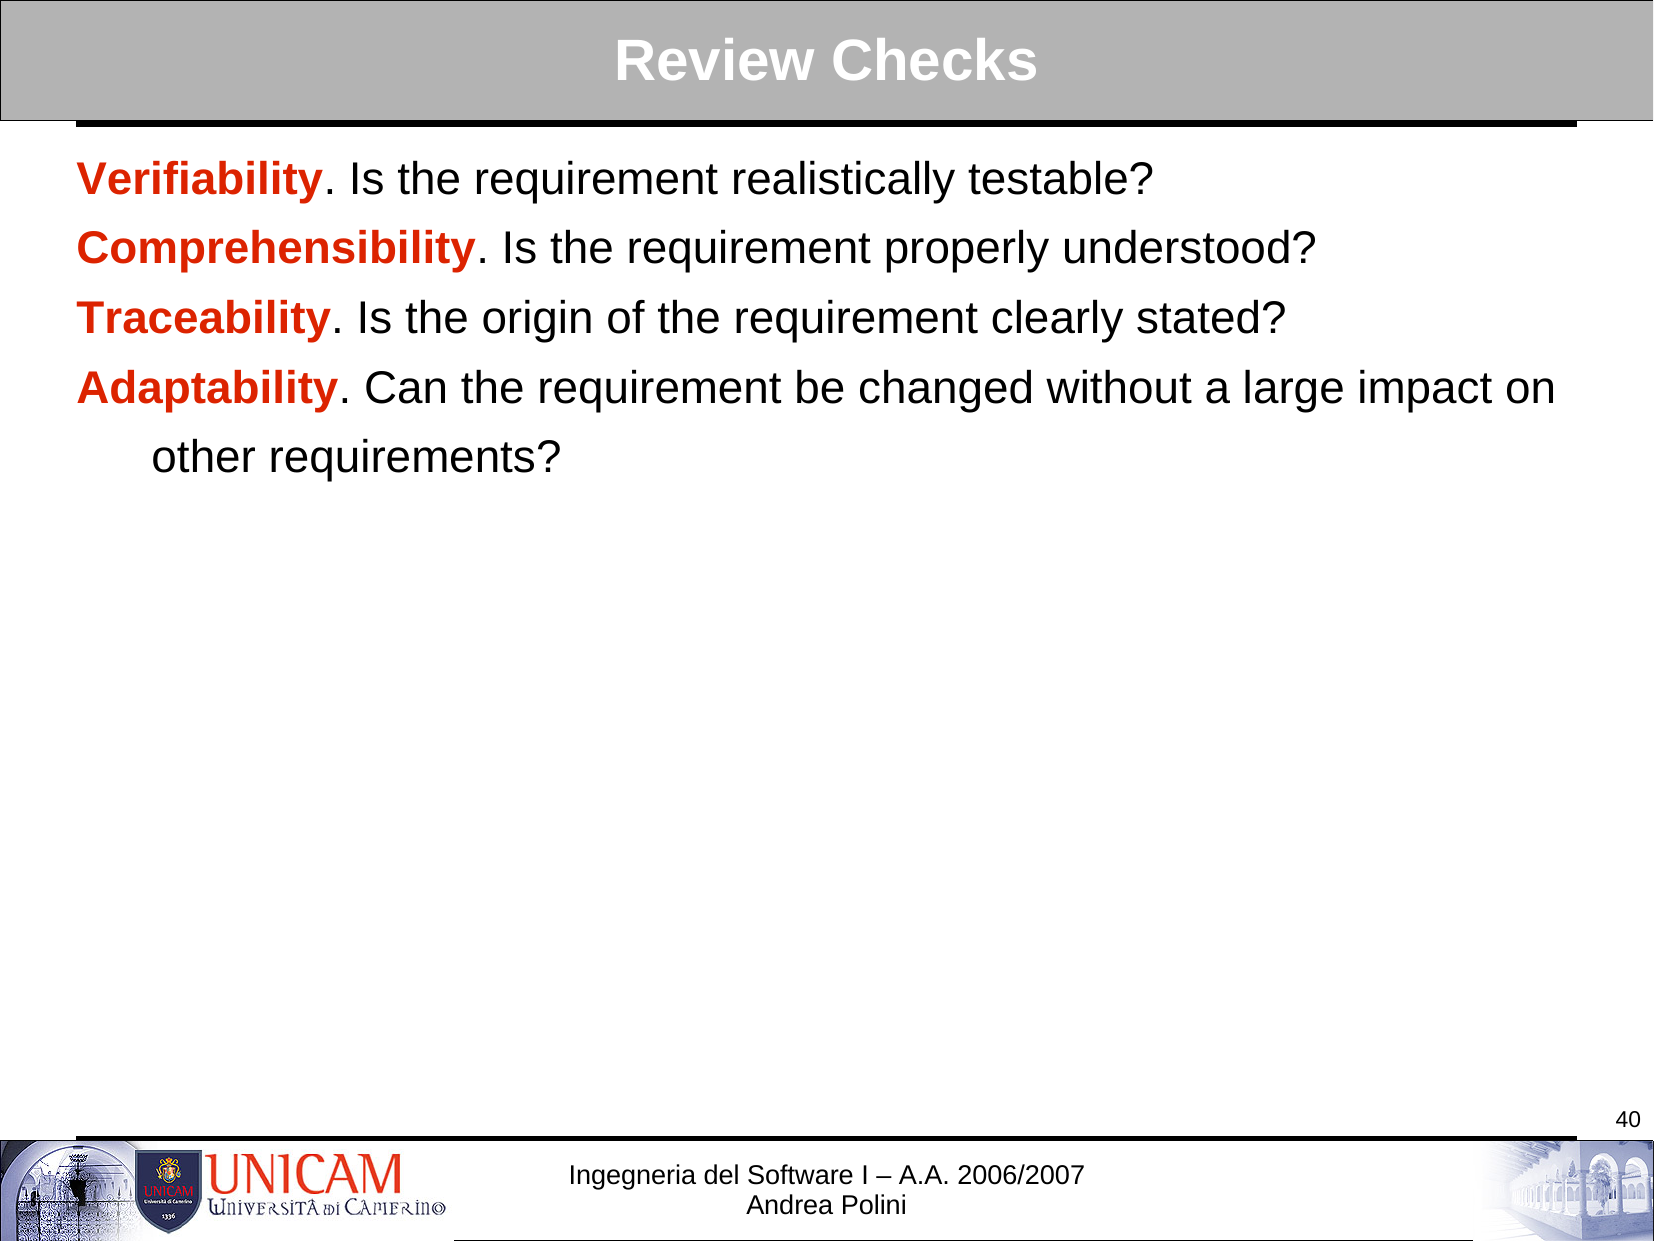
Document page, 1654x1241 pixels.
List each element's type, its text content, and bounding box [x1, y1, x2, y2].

picture [0, 1141, 454, 1241]
list Verifiability. Is the requirement realistically testable? Comprehensibility. Is the requirement properly understood? Traceability. Is the origin of the requirement clearly stated? Adaptability. Can the requirement be changed without a large impact on other requirements? [76, 152, 1577, 671]
picture [1473, 1141, 1654, 1241]
title Review Checks [0, 0, 1653, 121]
